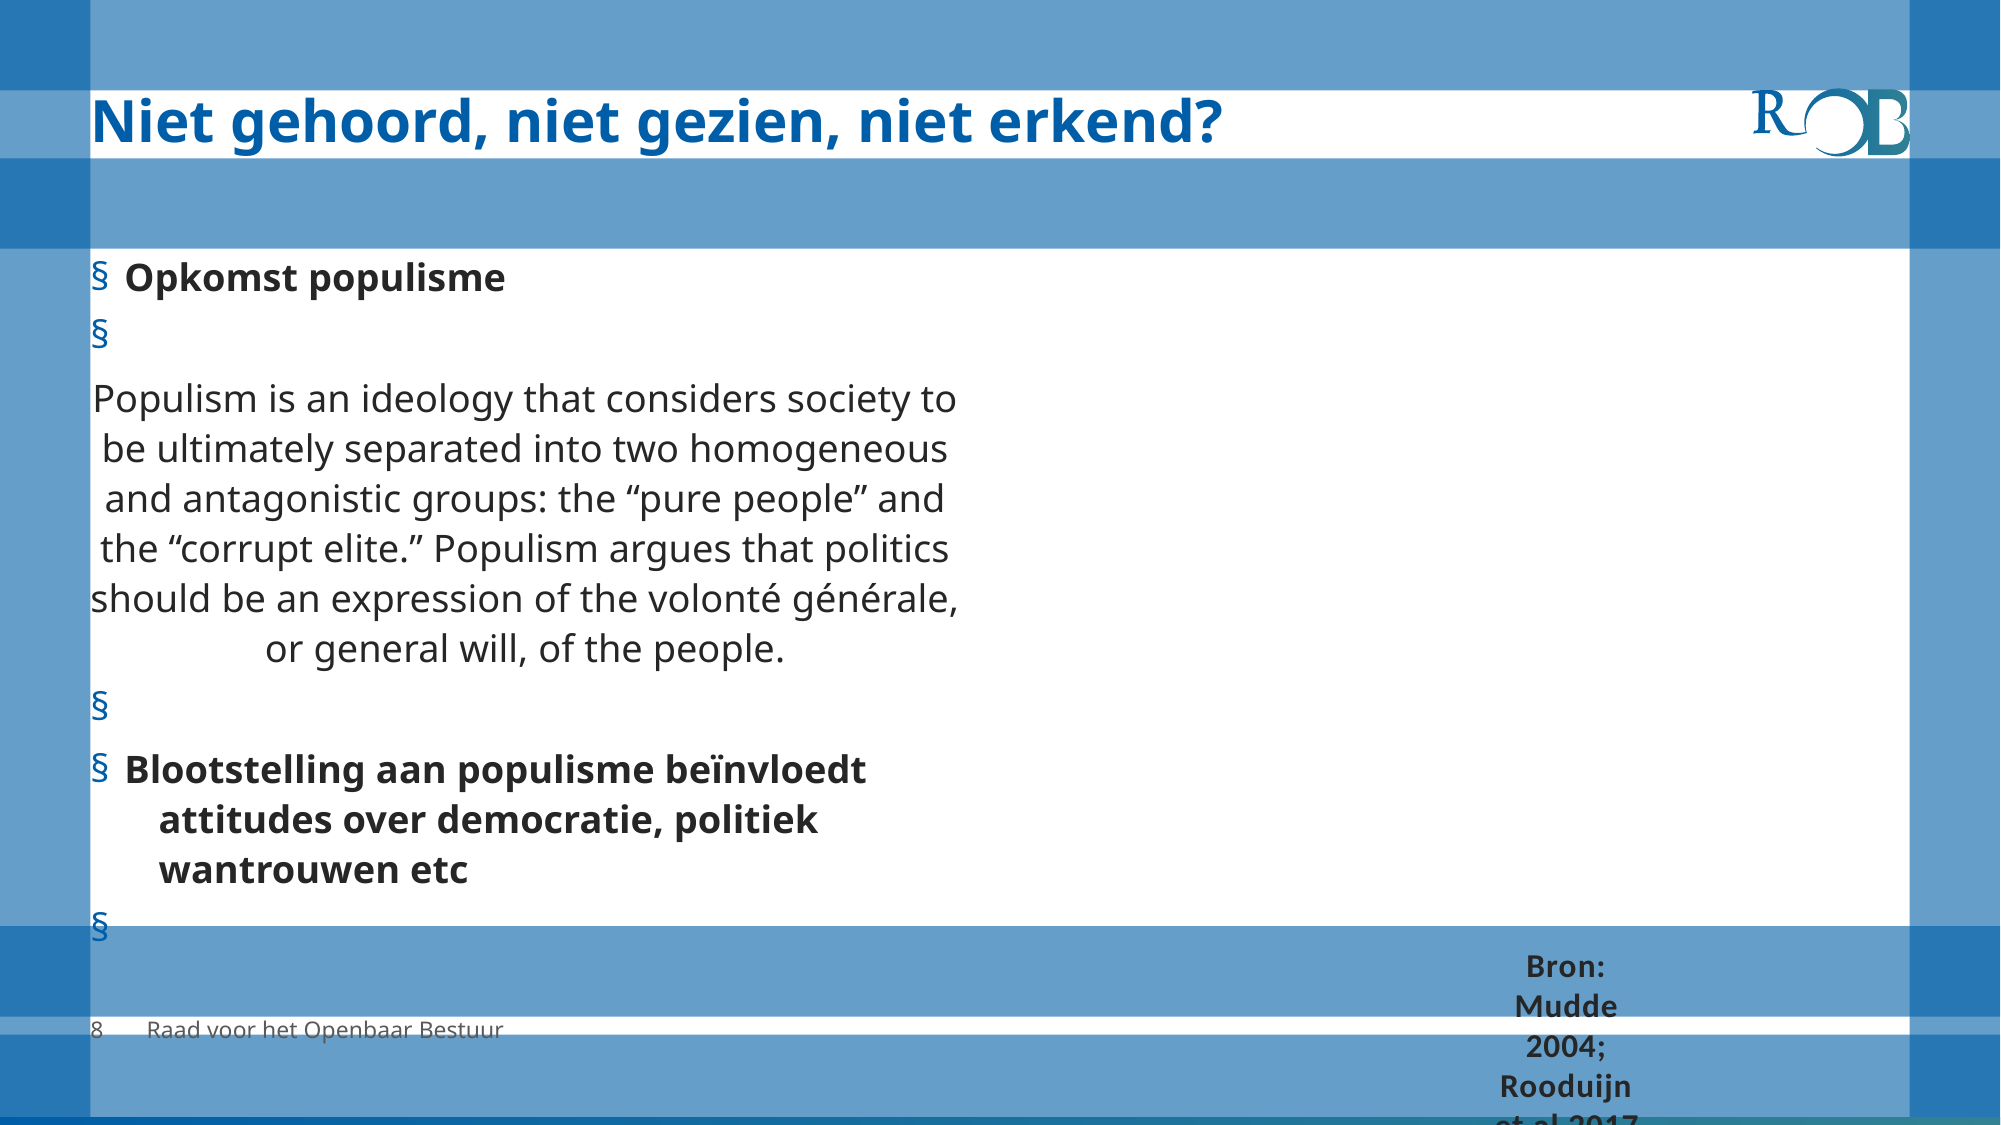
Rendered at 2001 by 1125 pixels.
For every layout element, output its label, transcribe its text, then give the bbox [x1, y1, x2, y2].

text_box Raad voor het Openbaar Bestuur [146, 1015, 570, 1037]
list Opkomst populisme Populism is an ideology that considers society to be ultimately separated into two homogeneous and antagonistic groups: the “pure people” and the “corrupt elite.” Populism argues that politics should be an expression of the volonté générale, or general will, of the people. Blootstelling aan populisme beïnvloedt attitudes over democratie, politiek wantrouwen etc [90, 248, 1910, 928]
text_box Bron: Mudde 2004; Rooduijn et al 2017 [1491, 944, 1642, 1095]
title Niet gehoord, niet gezien, niet erkend? [90, 91, 1662, 160]
text_box 8 [90, 1015, 143, 1037]
